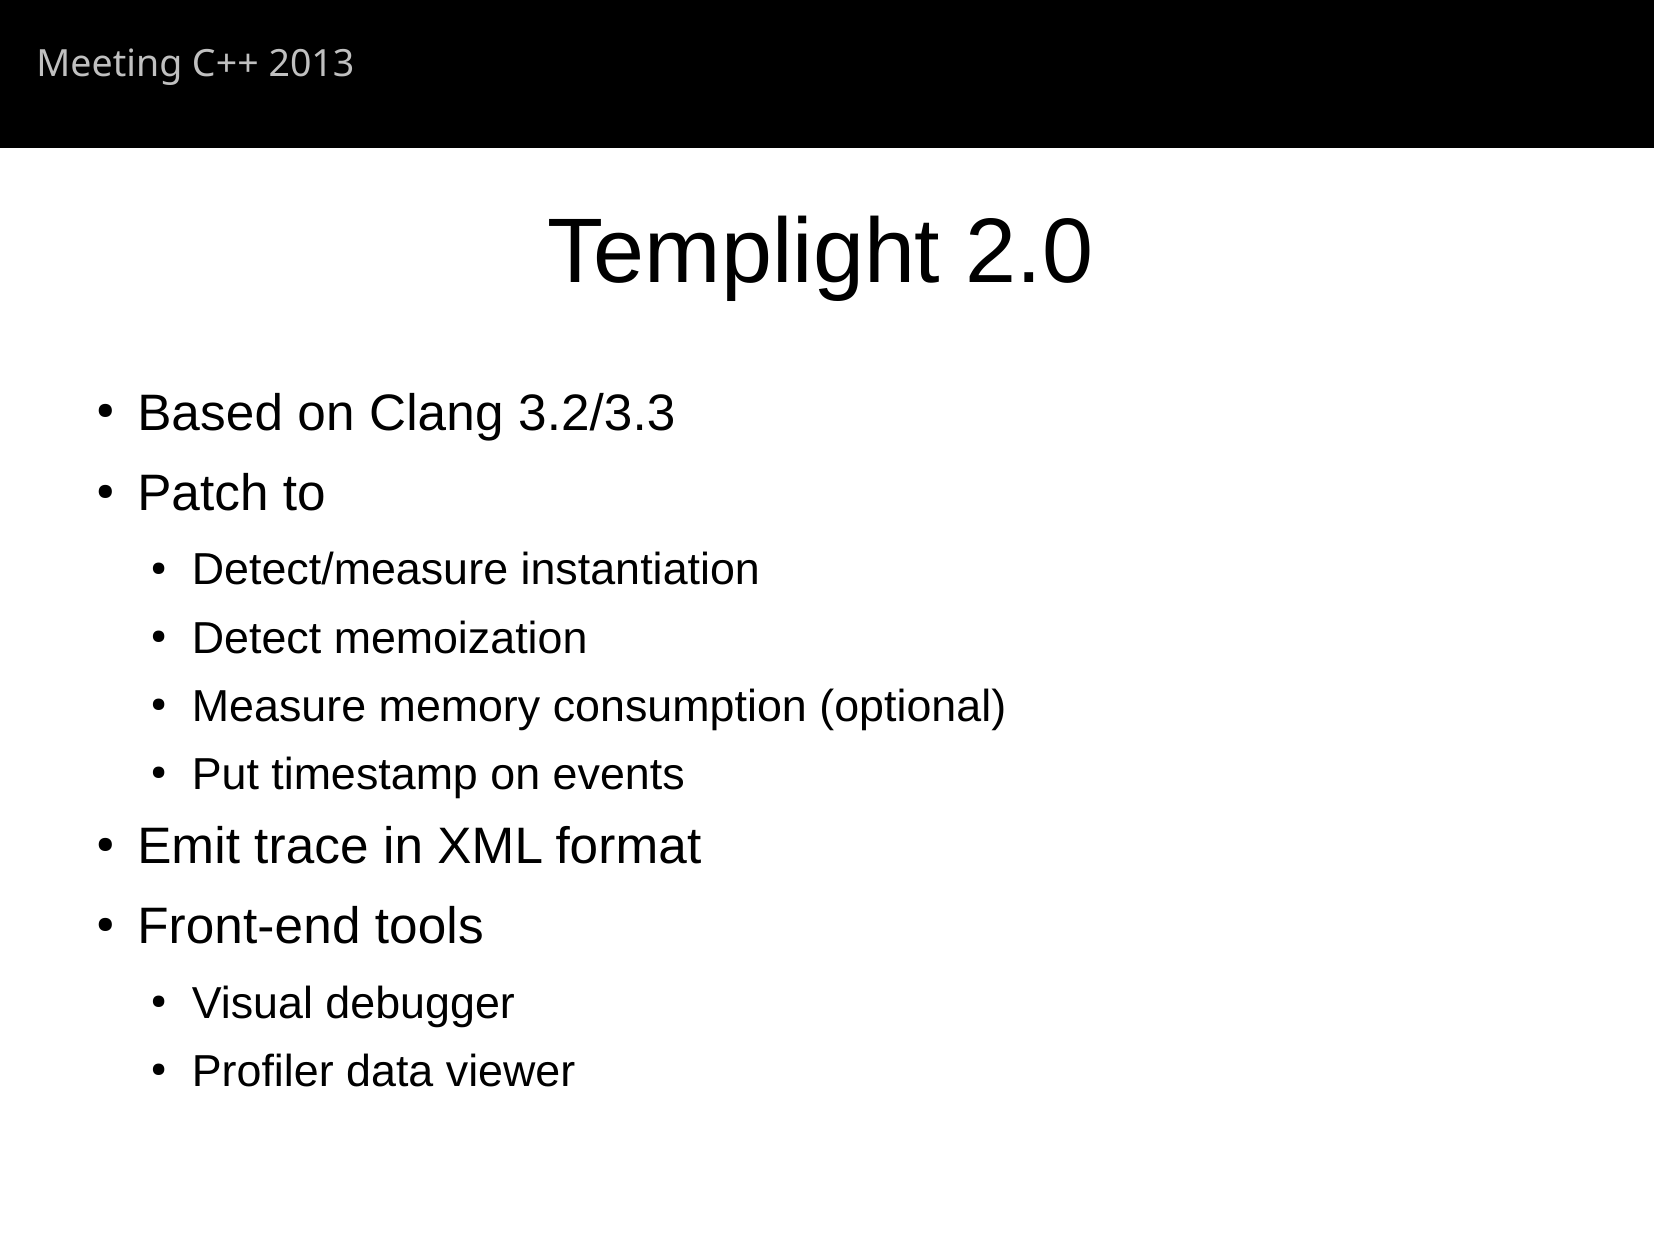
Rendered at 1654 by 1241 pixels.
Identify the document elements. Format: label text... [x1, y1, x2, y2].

title Templight 2.0 [76, 147, 1565, 355]
list Based on Clang 3.2/3.3 Patch to Detect/measure instantiation Detect memoization Measure memory consumption (optional) Put timestamp on events Emit trace in XML format Front-end tools Visual debugger Profiler data viewer [82, 383, 1571, 1104]
